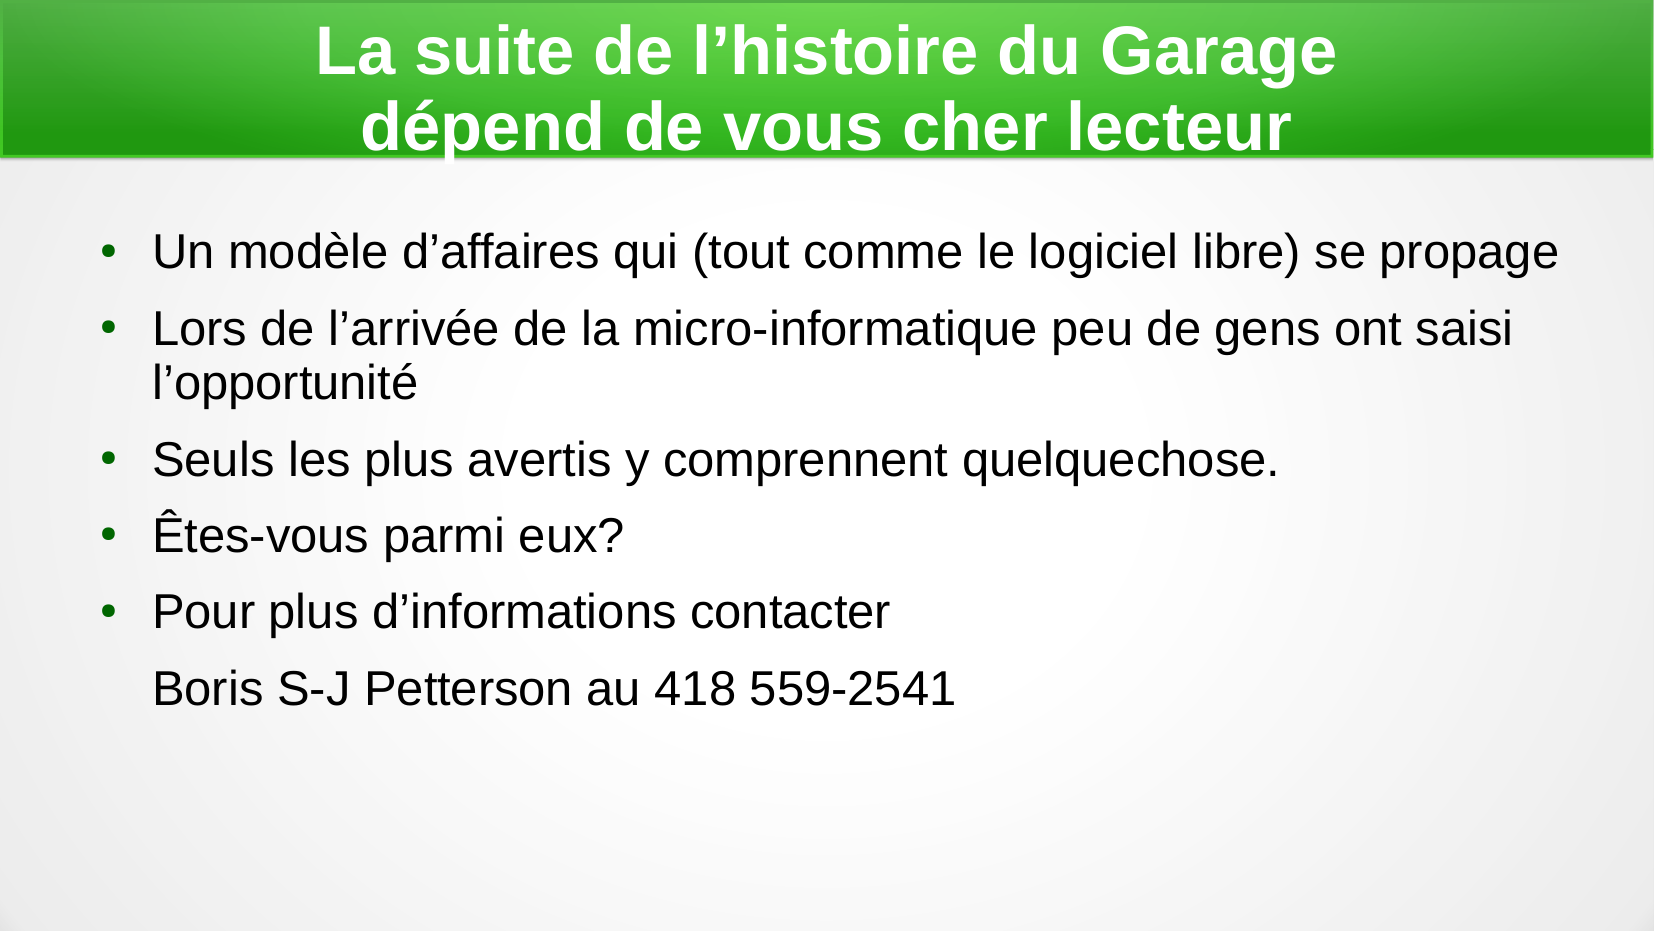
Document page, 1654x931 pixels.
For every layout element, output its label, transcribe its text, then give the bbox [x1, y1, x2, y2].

list Un modèle d’affaires qui (tout comme le logiciel libre) se propage Lors de l’arrivée de la micro-informatique peu de gens ont saisi l’opportunité Seuls les plus avertis y comprennent quelquechose. Êtes-vous parmi eux? Pour plus d’informations contacter Boris S-J Petterson au 418 559-2541 [82, 224, 1571, 764]
title La suite de l’histoire du Garage dépend de vous cher lecteur [82, 12, 1571, 166]
